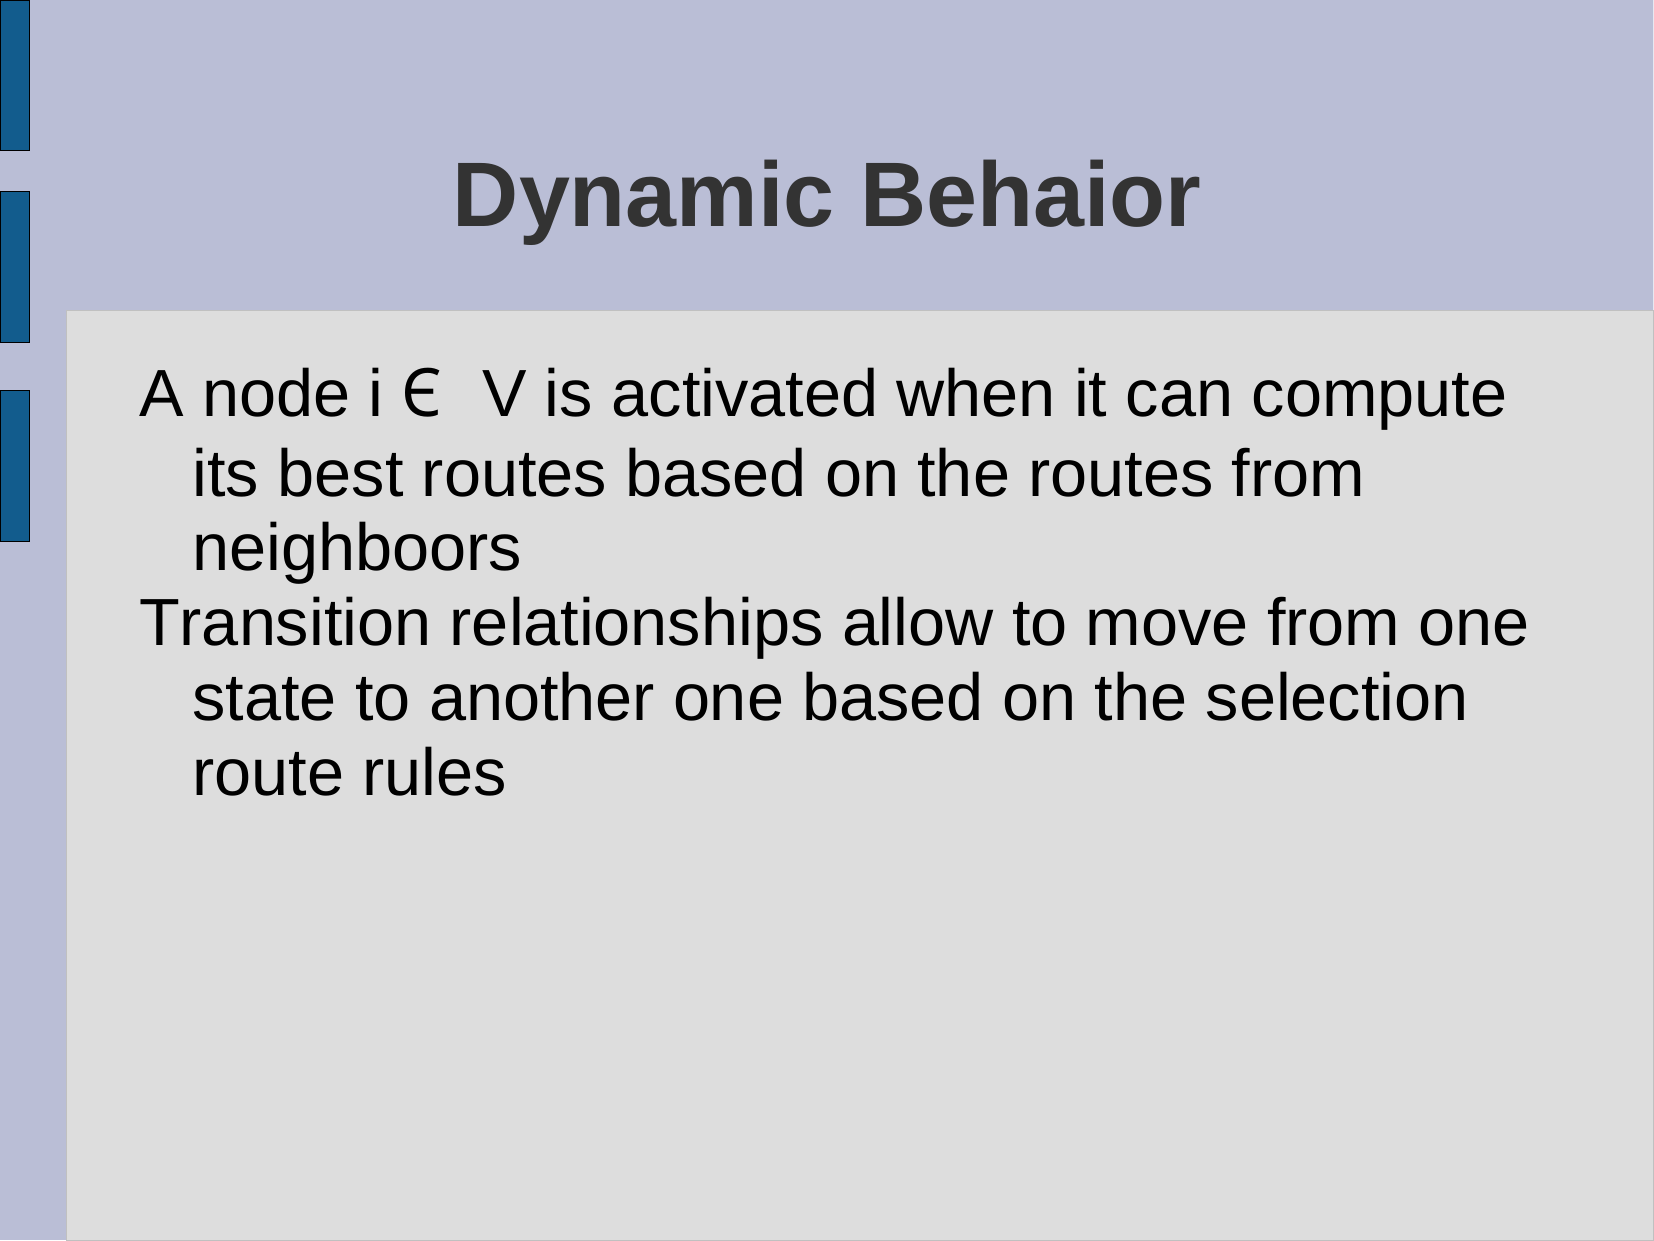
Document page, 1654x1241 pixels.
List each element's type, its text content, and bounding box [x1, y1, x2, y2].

list A node i Є V is activated when it can compute its best routes based on the routes from neighboors Transition relationships allow to move from one state to another one based on the selection route rules [121, 344, 1534, 1127]
title Dynamic Behaior [121, 91, 1534, 299]
